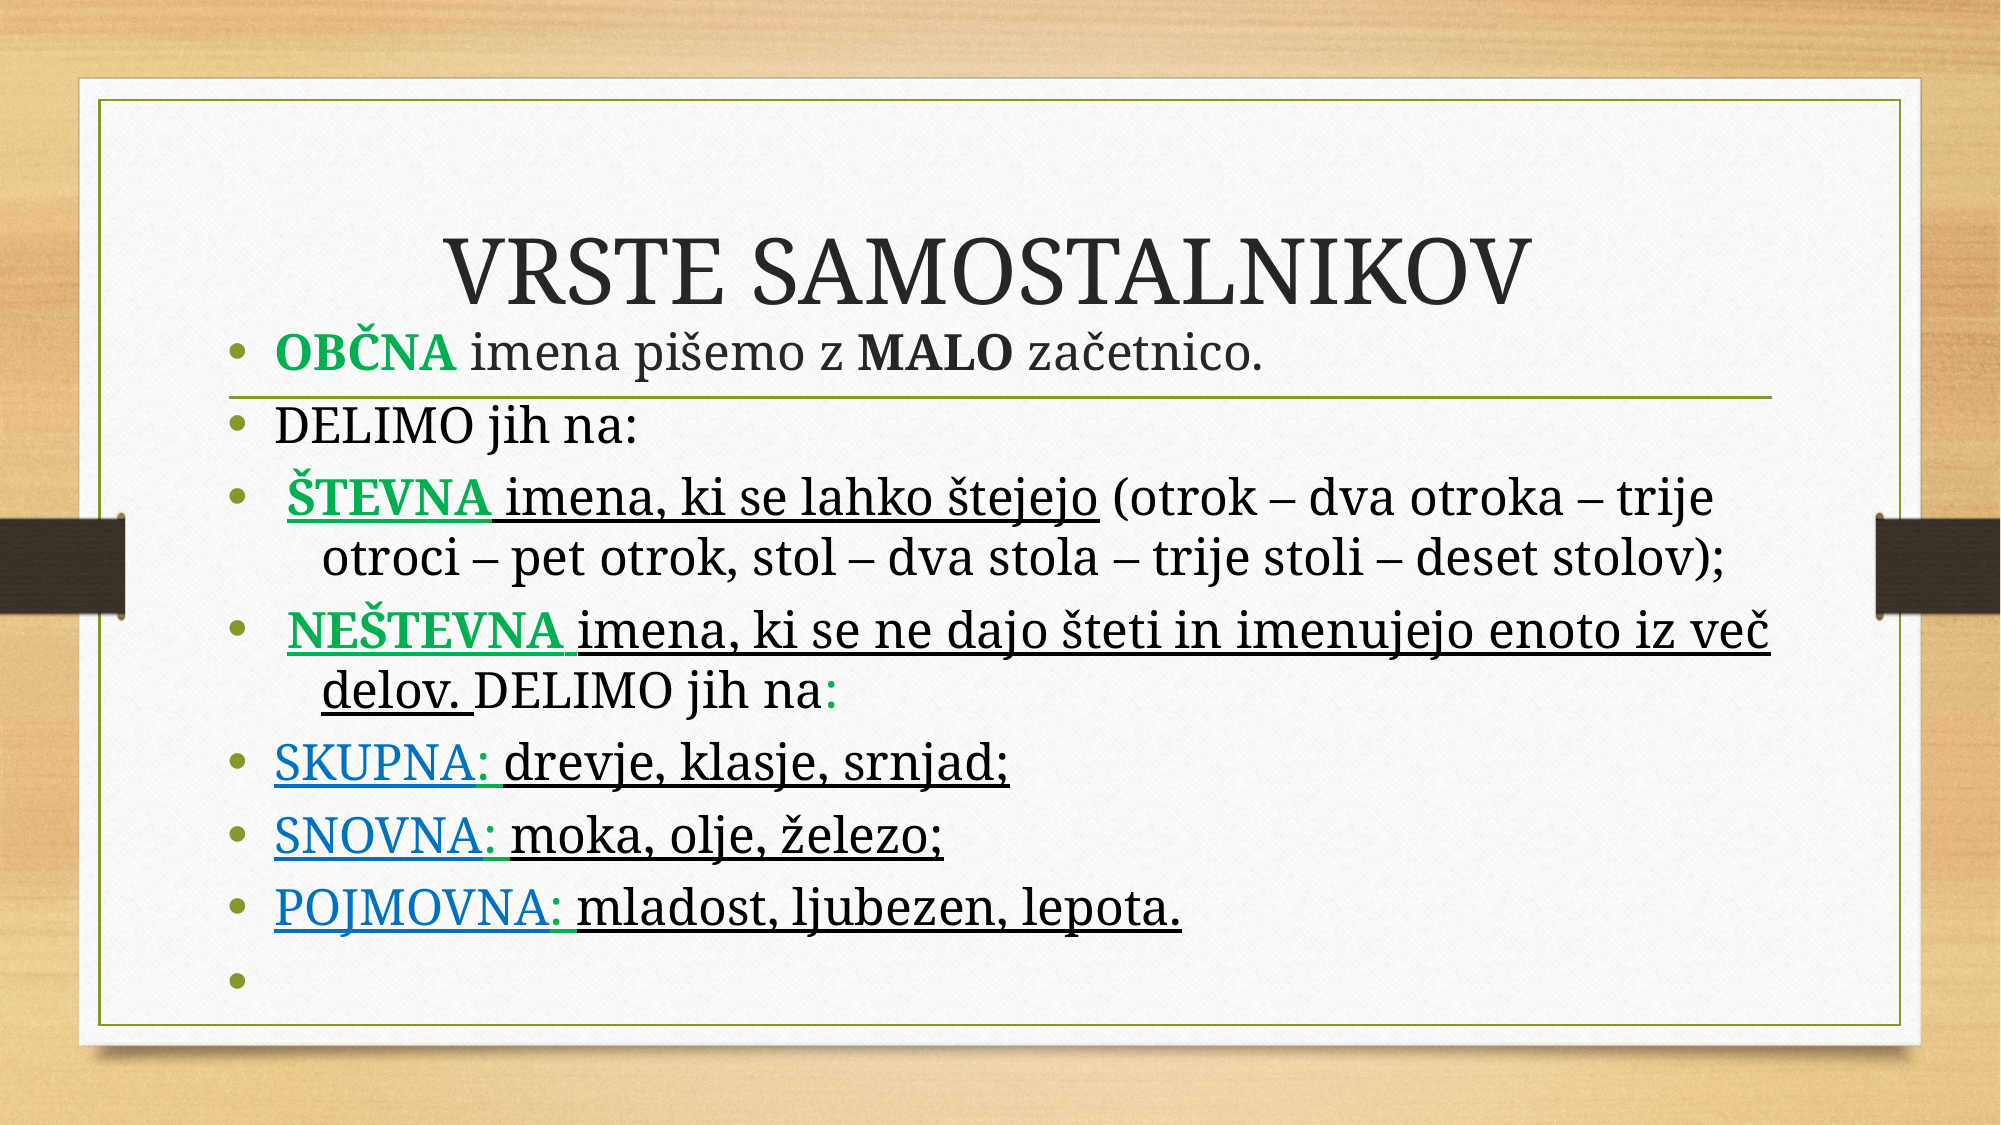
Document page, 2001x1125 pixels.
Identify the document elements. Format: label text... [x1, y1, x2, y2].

list OBČNA imena pišemo z MALO začetnico. DELIMO jih na: ŠTEVNA imena, ki se lahko štejejo (otrok – dva otroka – trije otroci – pet otrok, stol – dva stola – trije stoli – deset stolov); NEŠTEVNA imena, ki se ne dajo šteti in imenujejo enoto iz več delov. DELIMO jih na: SKUPNA: drevje, klasje, srnjad; SNOVNA: moka, olje, železo; POJMOVNA: mladost, ljubezen, lepota. [212, 313, 1788, 1047]
title VRSTE SAMOSTALNIKOV [212, 161, 1788, 313]
